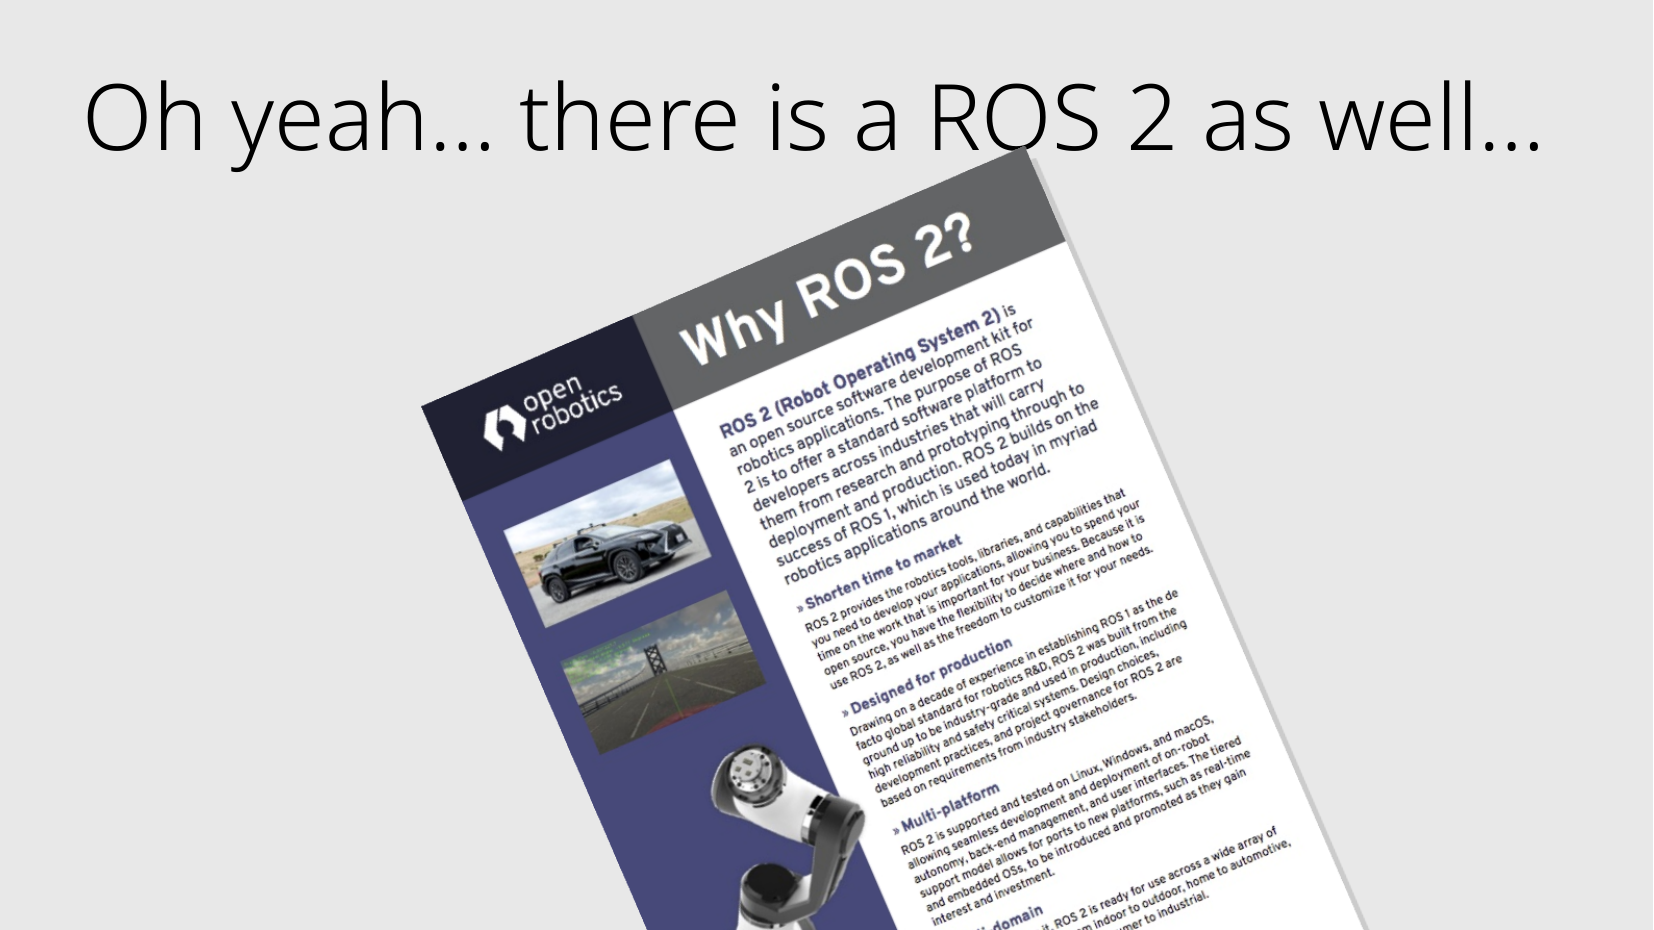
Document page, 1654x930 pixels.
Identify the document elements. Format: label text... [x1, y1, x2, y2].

title Oh yeah… there is a ROS 2 as well… [82, 37, 1571, 193]
picture [420, 145, 1363, 930]
